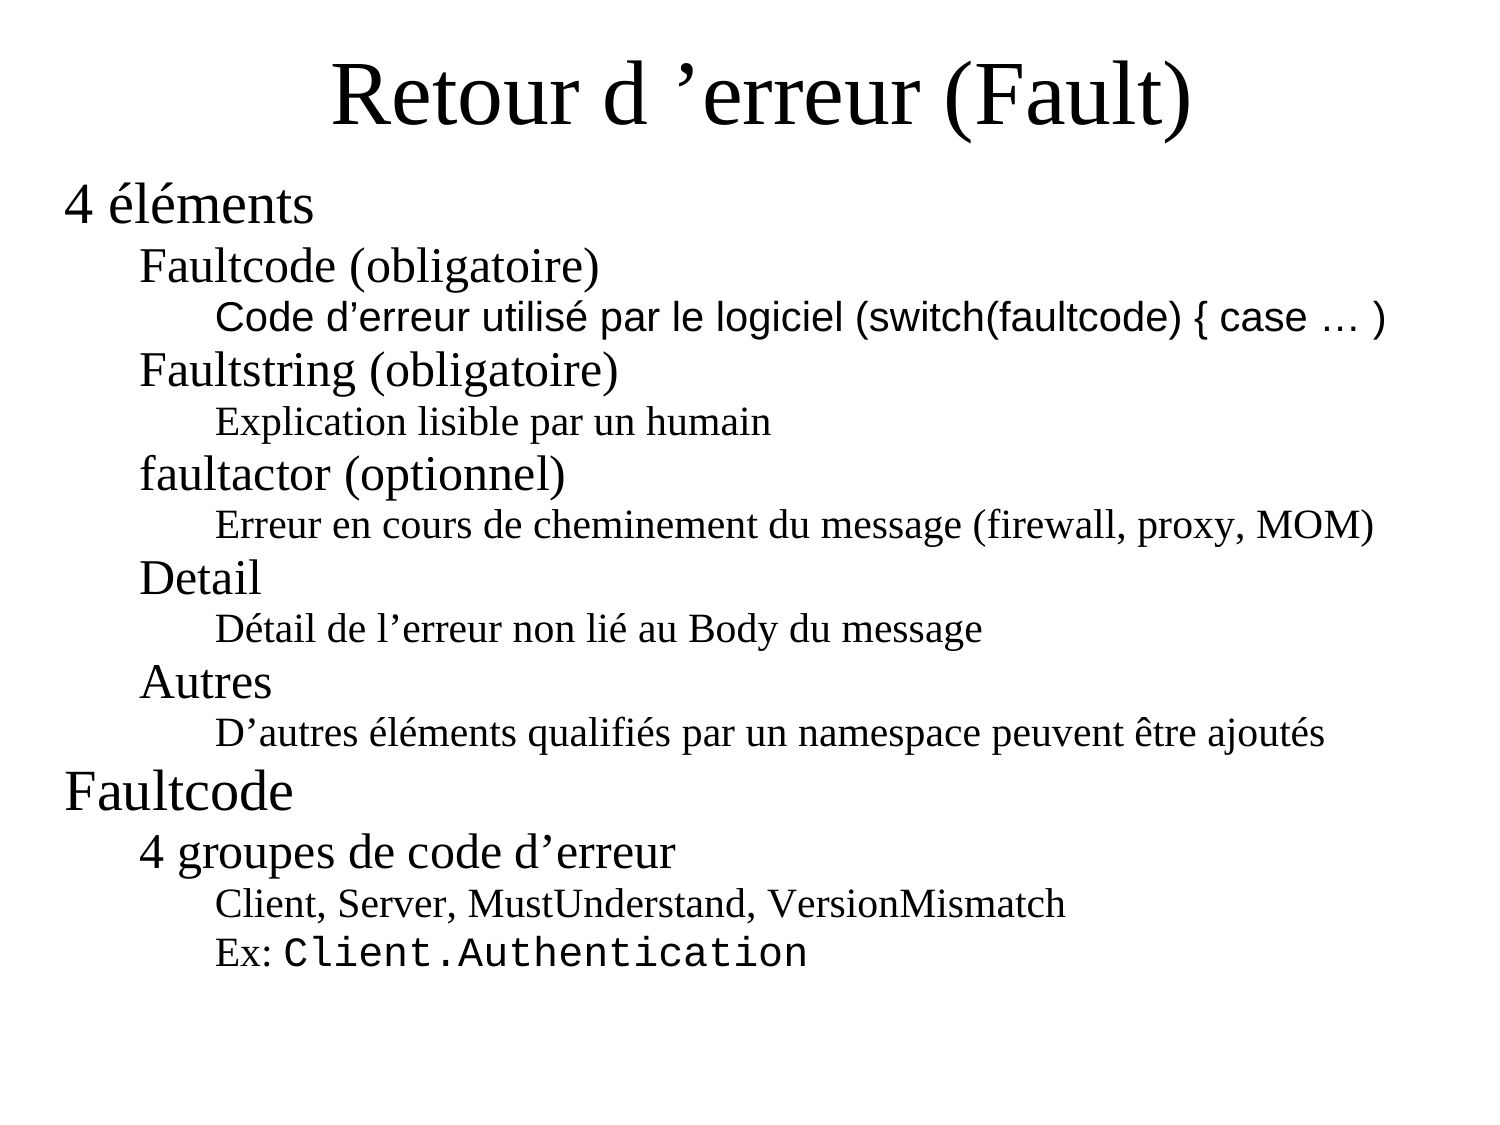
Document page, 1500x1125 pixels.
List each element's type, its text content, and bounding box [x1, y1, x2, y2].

list 4 éléments Faultcode (obligatoire) Code d’erreur utilisé par le logiciel (switch(faultcode) { case … ) Faultstring (obligatoire) Explication lisible par un humain faultactor (optionnel) Erreur en cours de cheminement du message (firewall, proxy, MOM) Detail Détail de l’erreur non lié au Body du message Autres D’autres éléments qualifiés par un namespace peuvent être ajoutés Faultcode 4 groupes de code d’erreur Client, Server, MustUnderstand, VersionMismatch Ex: Client.Authentication [50, 174, 1450, 1103]
title Retour d ’erreur (Fault) [125, 0, 1401, 174]
